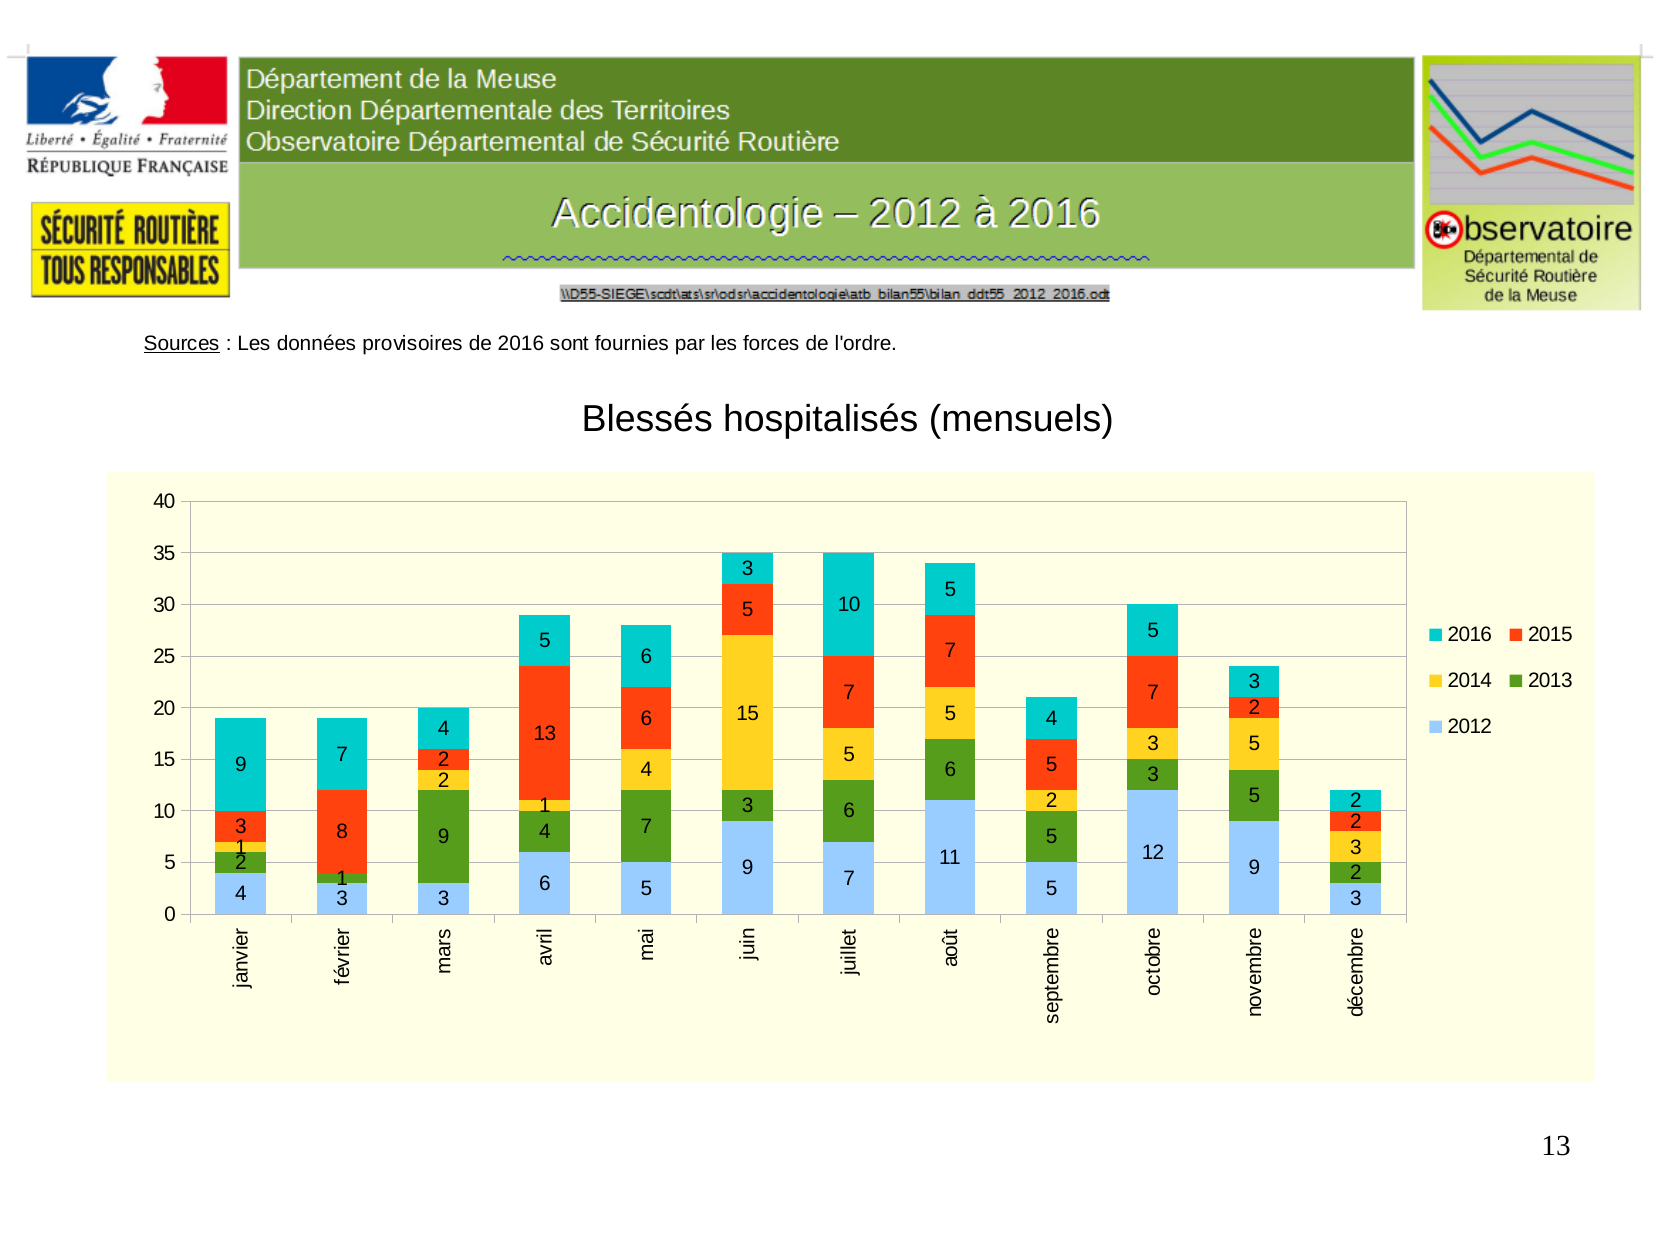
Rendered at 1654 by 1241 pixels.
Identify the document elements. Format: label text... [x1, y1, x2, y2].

text_box Blessés hospitalisés (mensuels) [566, 389, 1158, 449]
chart [23, 212, 1028, 390]
picture [0, 44, 1654, 320]
chart [106, 472, 1595, 1083]
